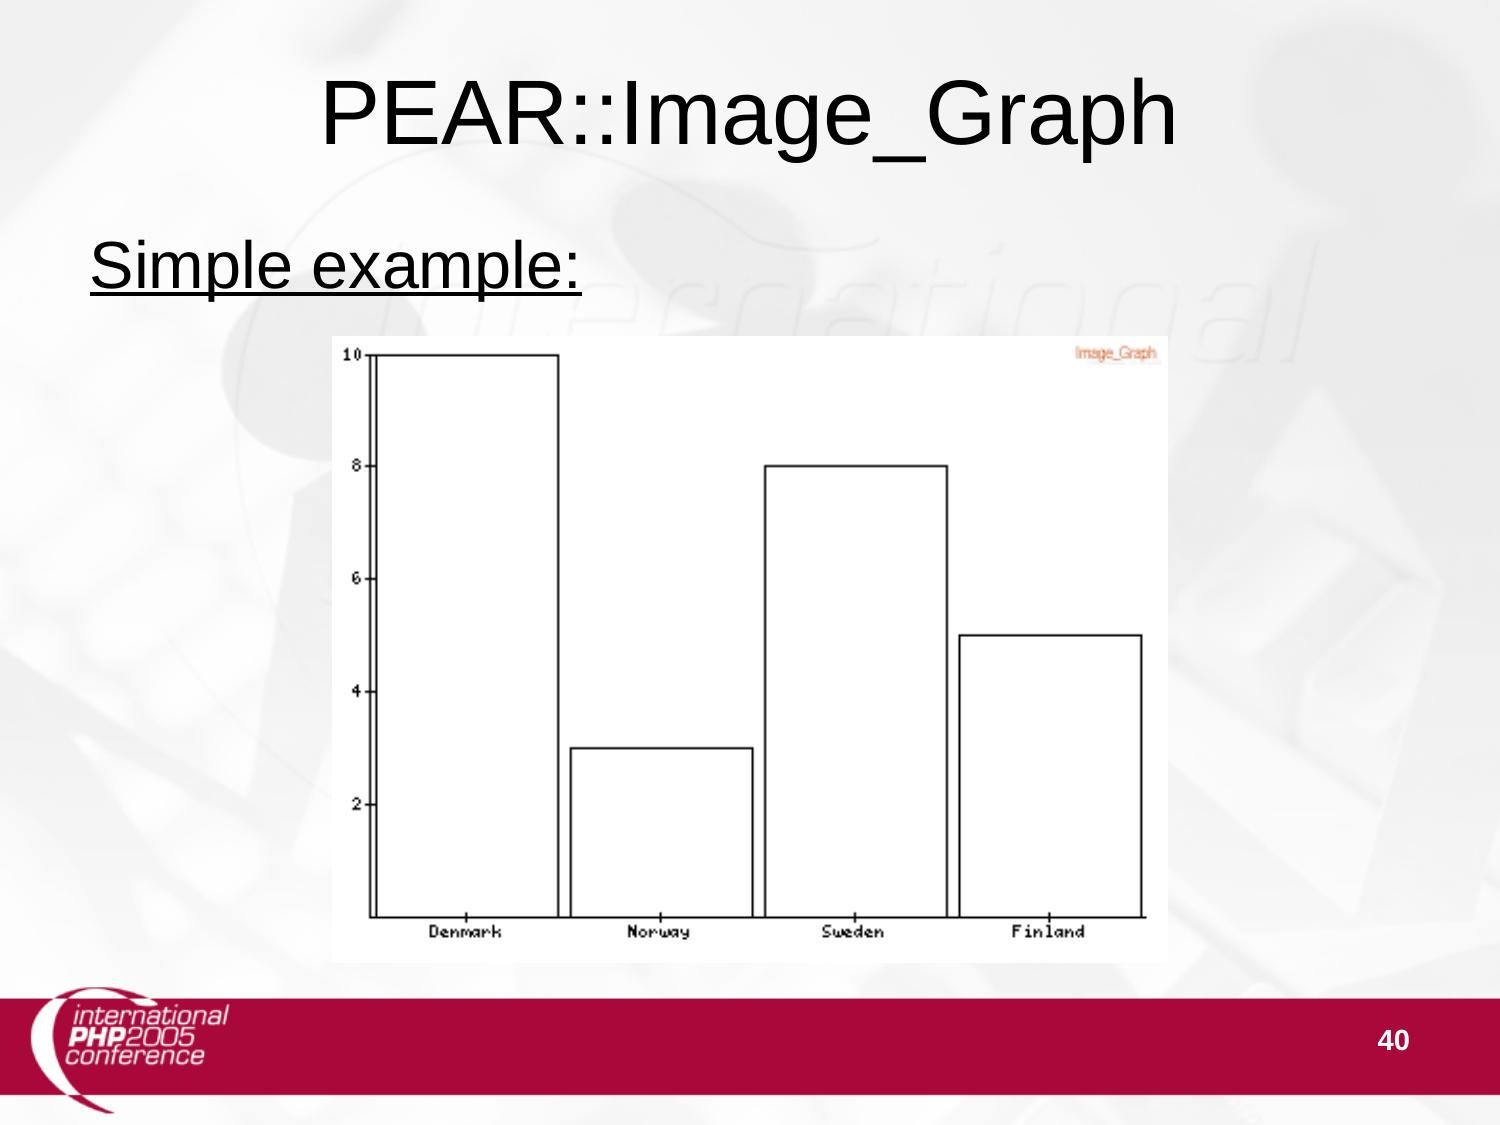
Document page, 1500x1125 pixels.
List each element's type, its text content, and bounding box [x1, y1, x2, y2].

picture [0, 0, 1500, 1125]
list Simple example: [75, 220, 1426, 977]
title PEAR::Image_Graph [75, 18, 1426, 207]
